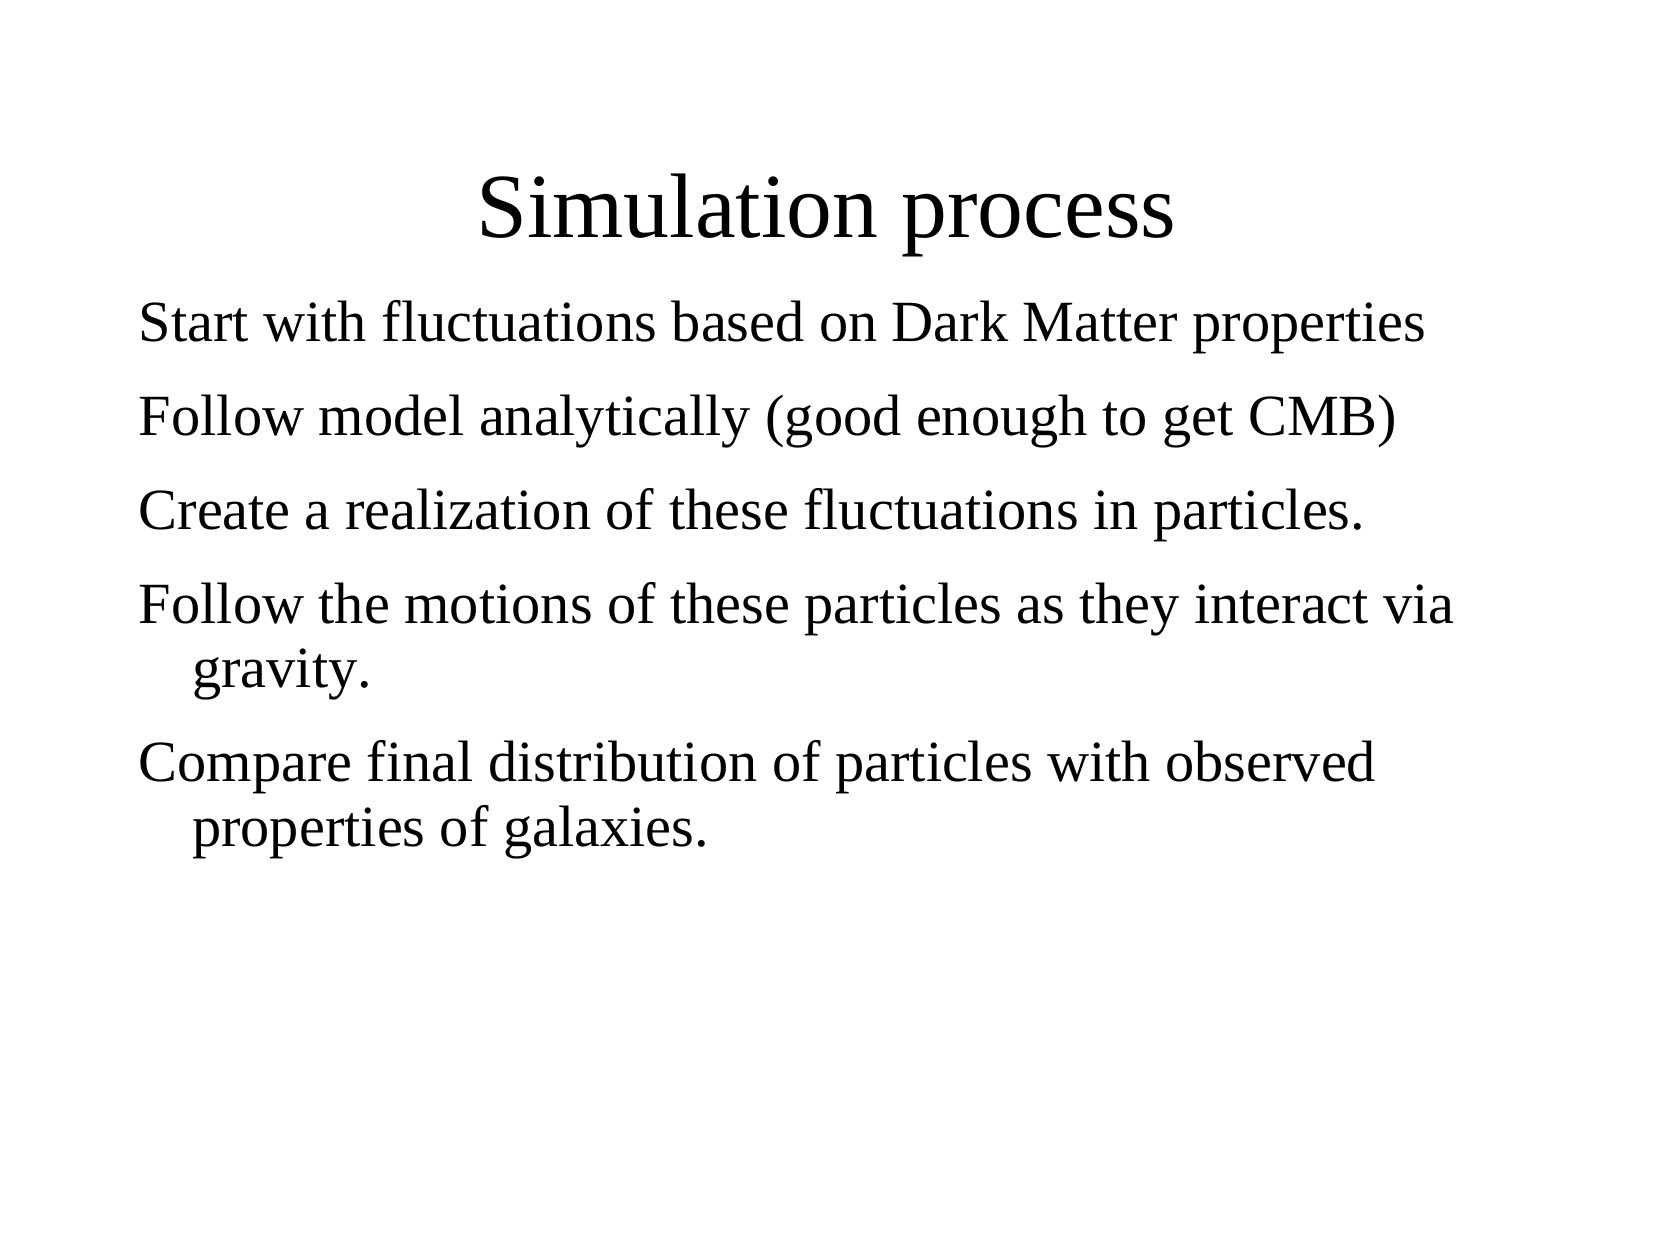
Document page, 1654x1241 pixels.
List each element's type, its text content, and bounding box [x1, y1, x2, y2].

title Simulation process [121, 102, 1533, 289]
list Start with fluctuations based on Dark Matter properties Follow model analytically (good enough to get CMB) Create a realization of these fluctuations in particles. Follow the motions of these particles as they interact via gravity. Compare final distribution of particles with observed properties of galaxies. [121, 289, 1533, 1241]
